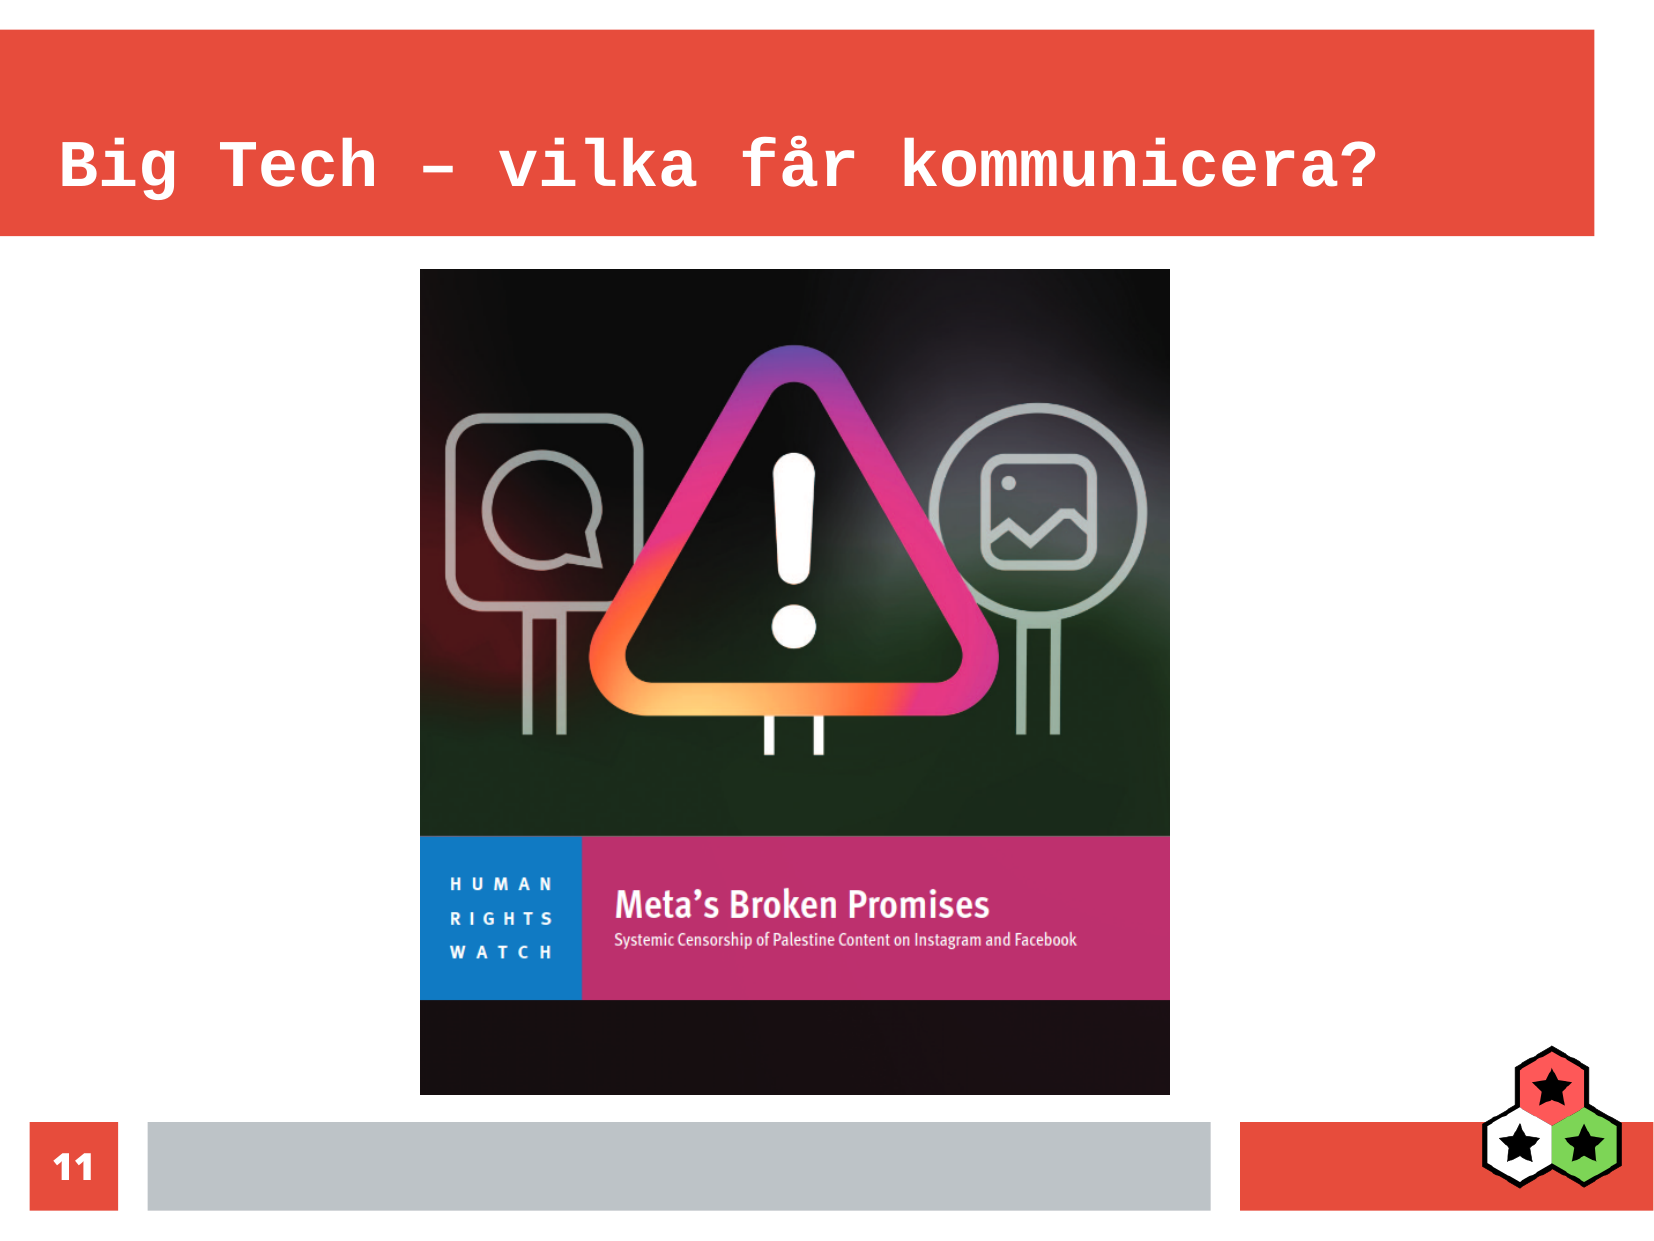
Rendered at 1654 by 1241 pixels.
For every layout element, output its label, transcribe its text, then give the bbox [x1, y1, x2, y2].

picture [1463, 1028, 1640, 1205]
picture [420, 269, 1170, 1096]
title Big Tech – vilka får kommunicera? [59, 59, 1595, 207]
